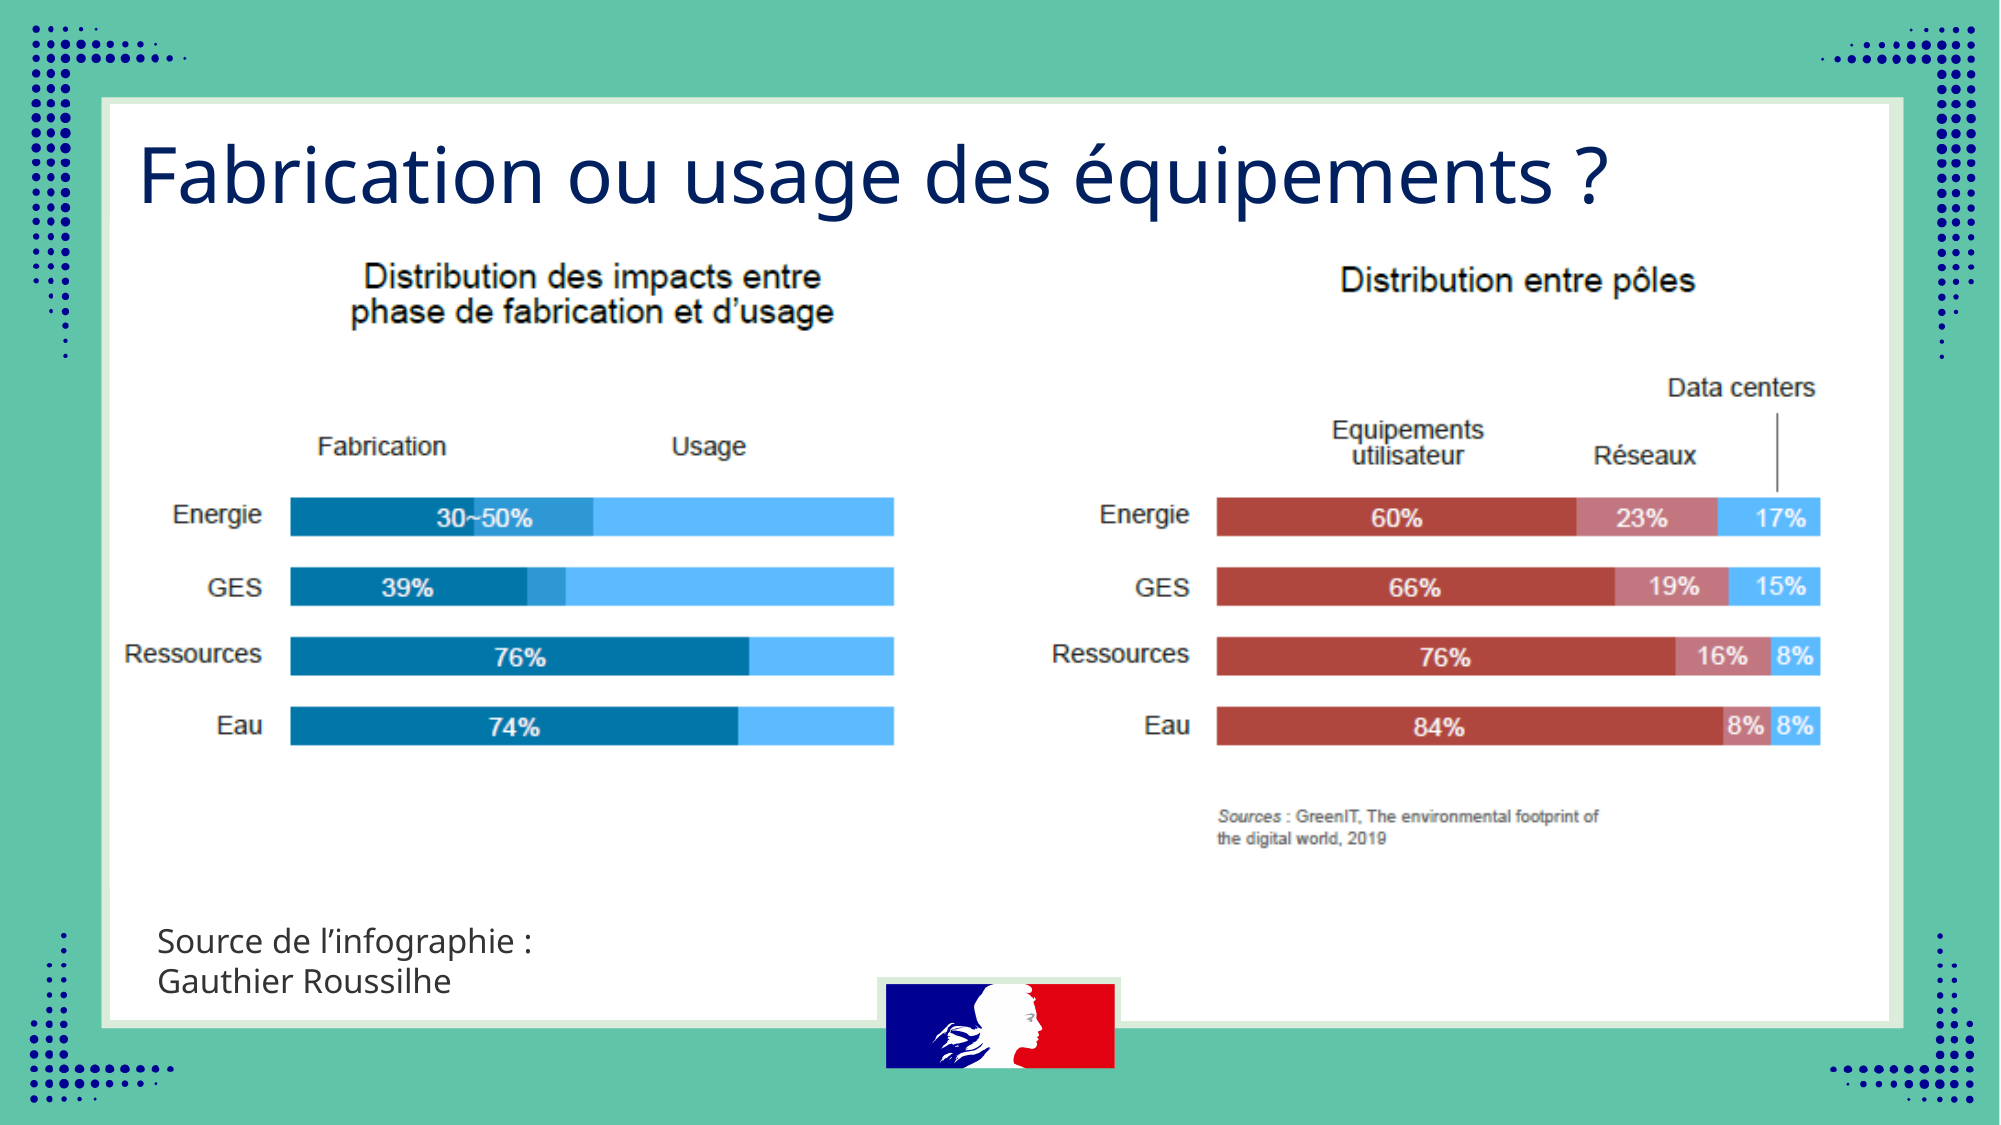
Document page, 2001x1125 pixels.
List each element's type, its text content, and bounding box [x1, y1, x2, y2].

text_box Source de l’infographie : Gauthier Roussilhe [137, 910, 609, 1034]
title Fabrication ou usage des équipements ? [137, 104, 1863, 253]
picture [0, 0, 2000, 1125]
